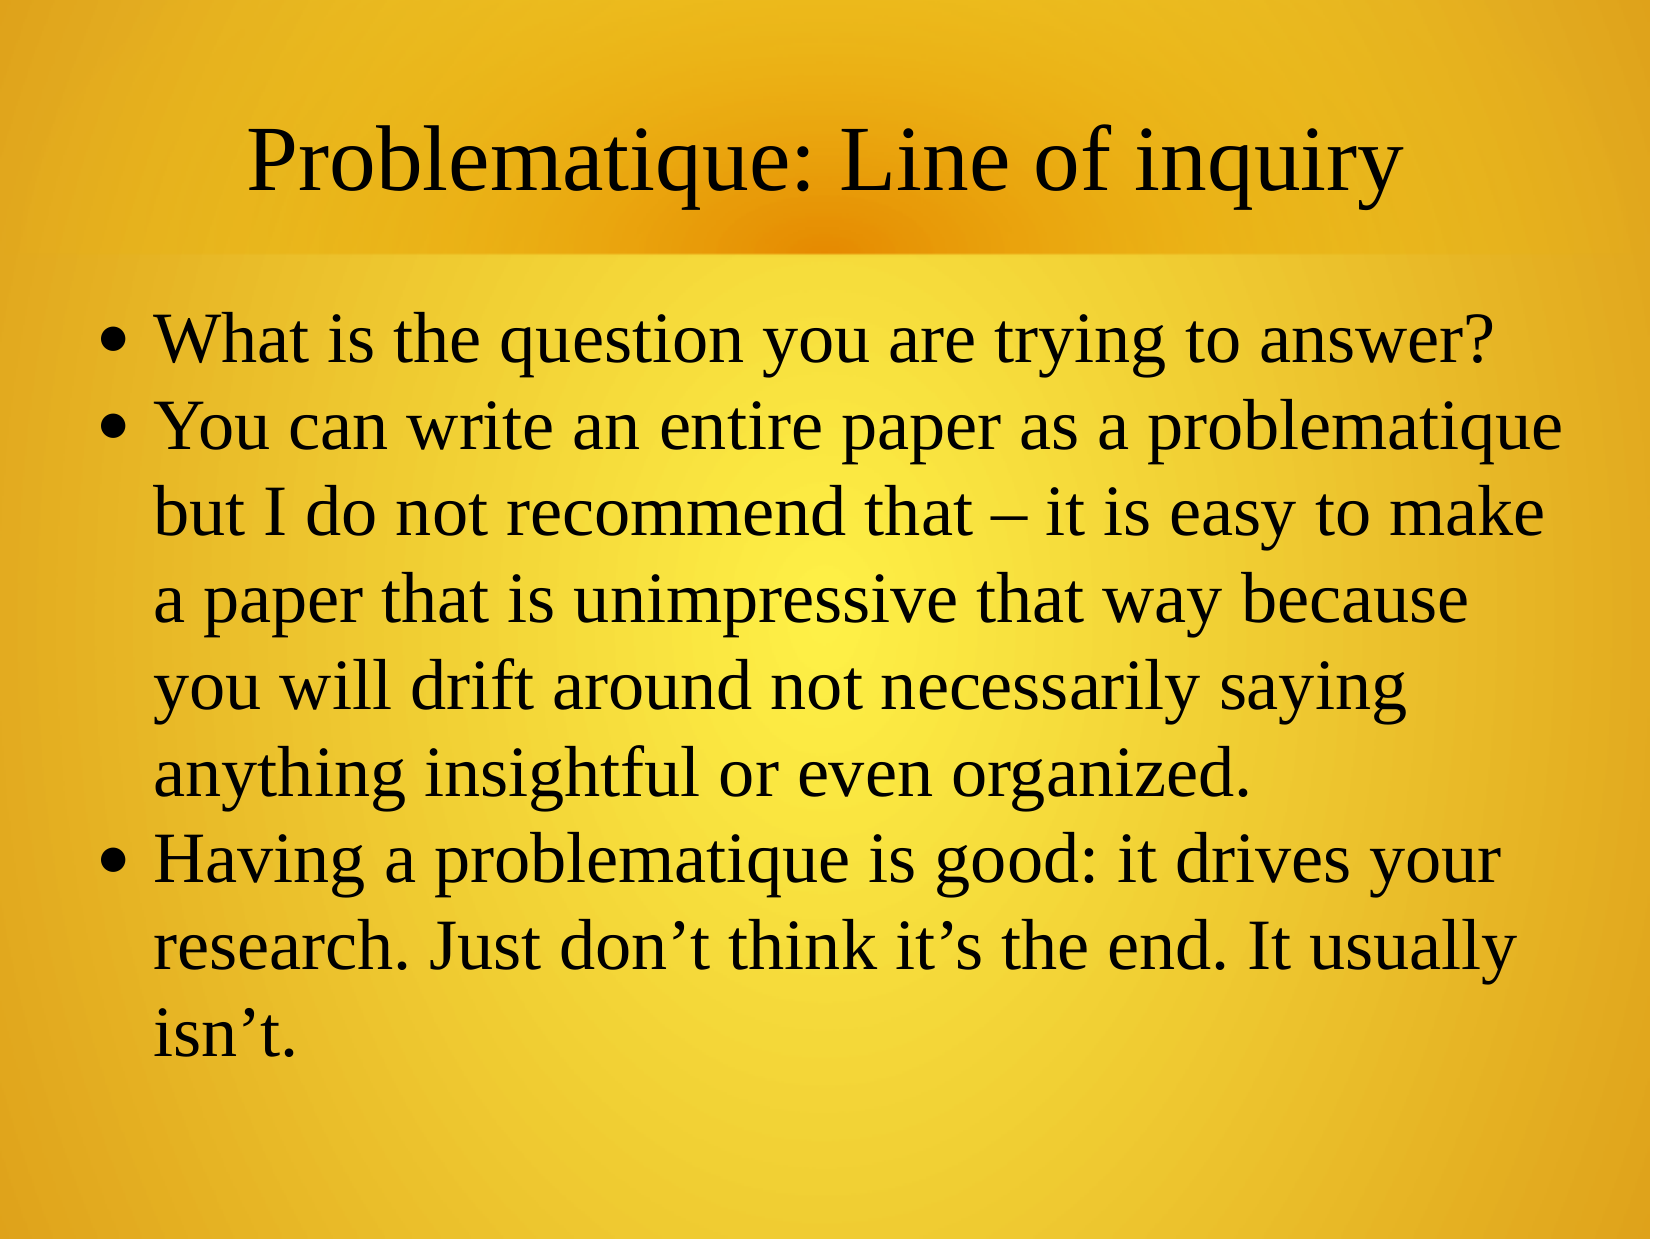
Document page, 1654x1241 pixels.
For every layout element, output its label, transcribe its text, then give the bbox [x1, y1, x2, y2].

text_box Problematique: Line of inquiry [82, 49, 1571, 257]
picture [0, 0, 1650, 1239]
text_box What is the question you are trying to answer? You can write an entire paper as a problematique but I do not recommend that – it is easy to make a paper that is unimpressive that way because you will drift around not necessarily saying anything insightful or even organized. Having a problematique is good: it drives your research. Just don’t think it’s the end. It usually isn’t. [82, 290, 1571, 1010]
